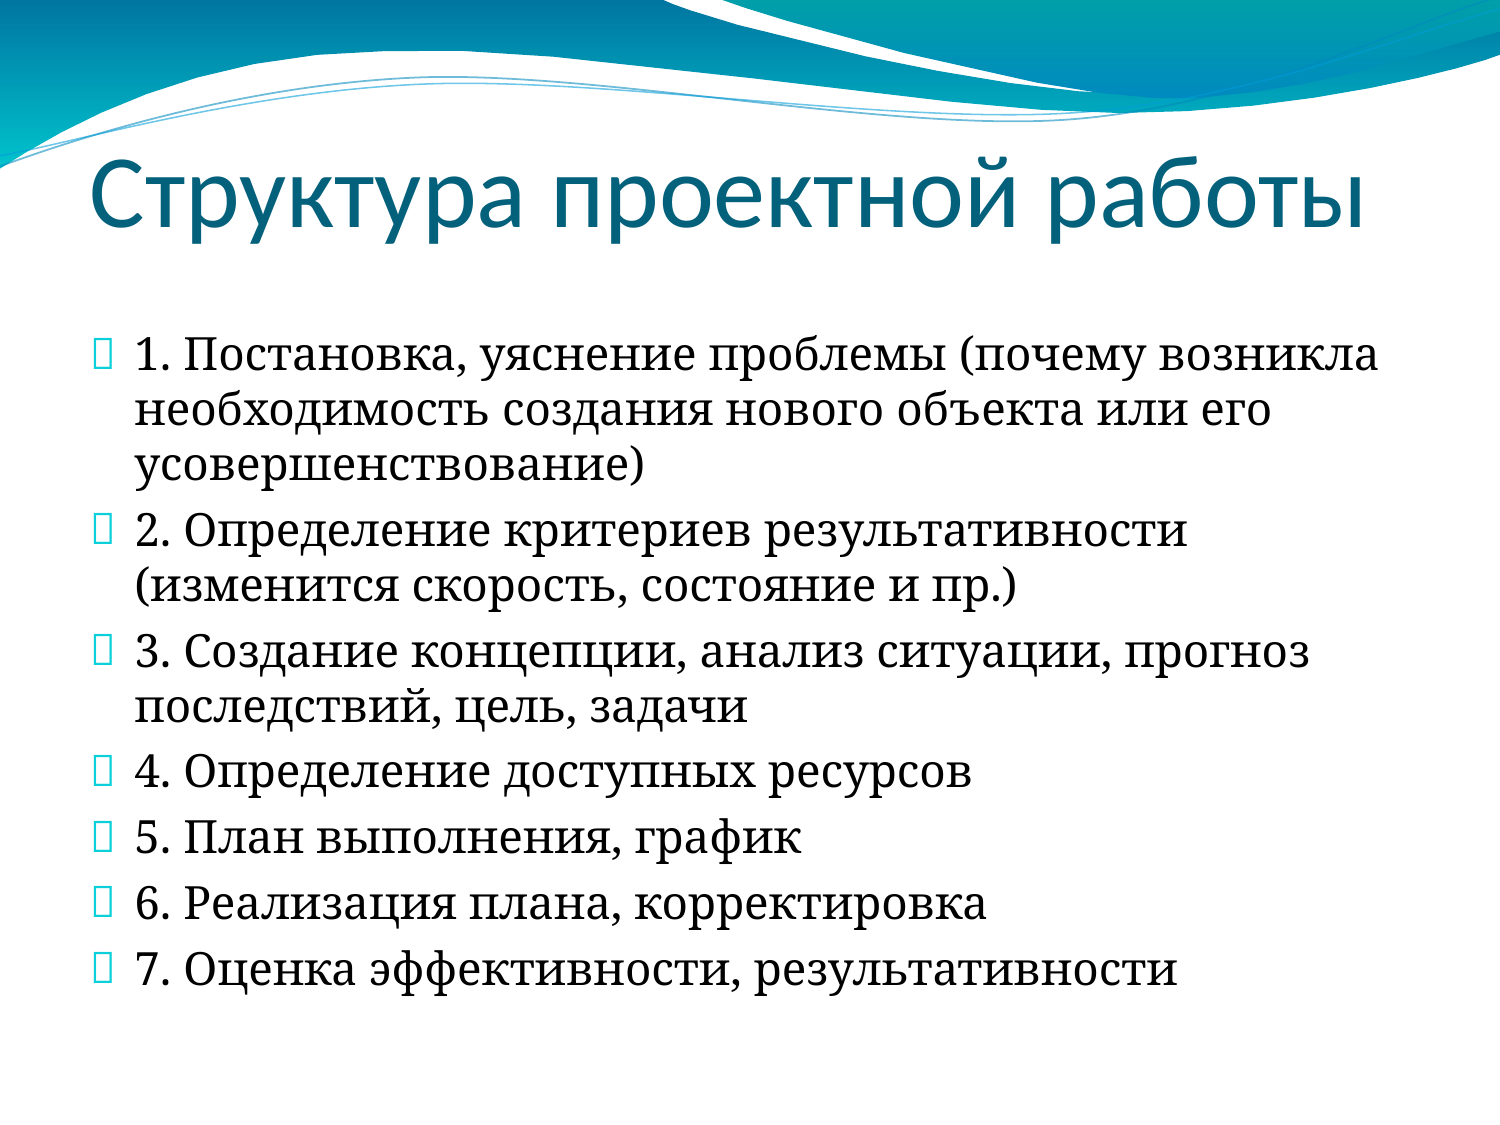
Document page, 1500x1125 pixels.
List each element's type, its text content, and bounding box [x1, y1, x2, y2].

title Структура проектной работы [75, 115, 1425, 304]
list 1. Постановка, уяснение проблемы (почему возникла необходимость создания нового объекта или его усовершенствование) 2. Определение критериев результативности (изменится скорость, состояние и пр.) 3. Создание концепции, анализ ситуации, прогноз последствий, цель, задачи 4. Определение доступных ресурсов 5. План выполнения, график 6. Реализация плана, корректировка 7. Оценка эффективности, результативности [75, 317, 1425, 1038]
